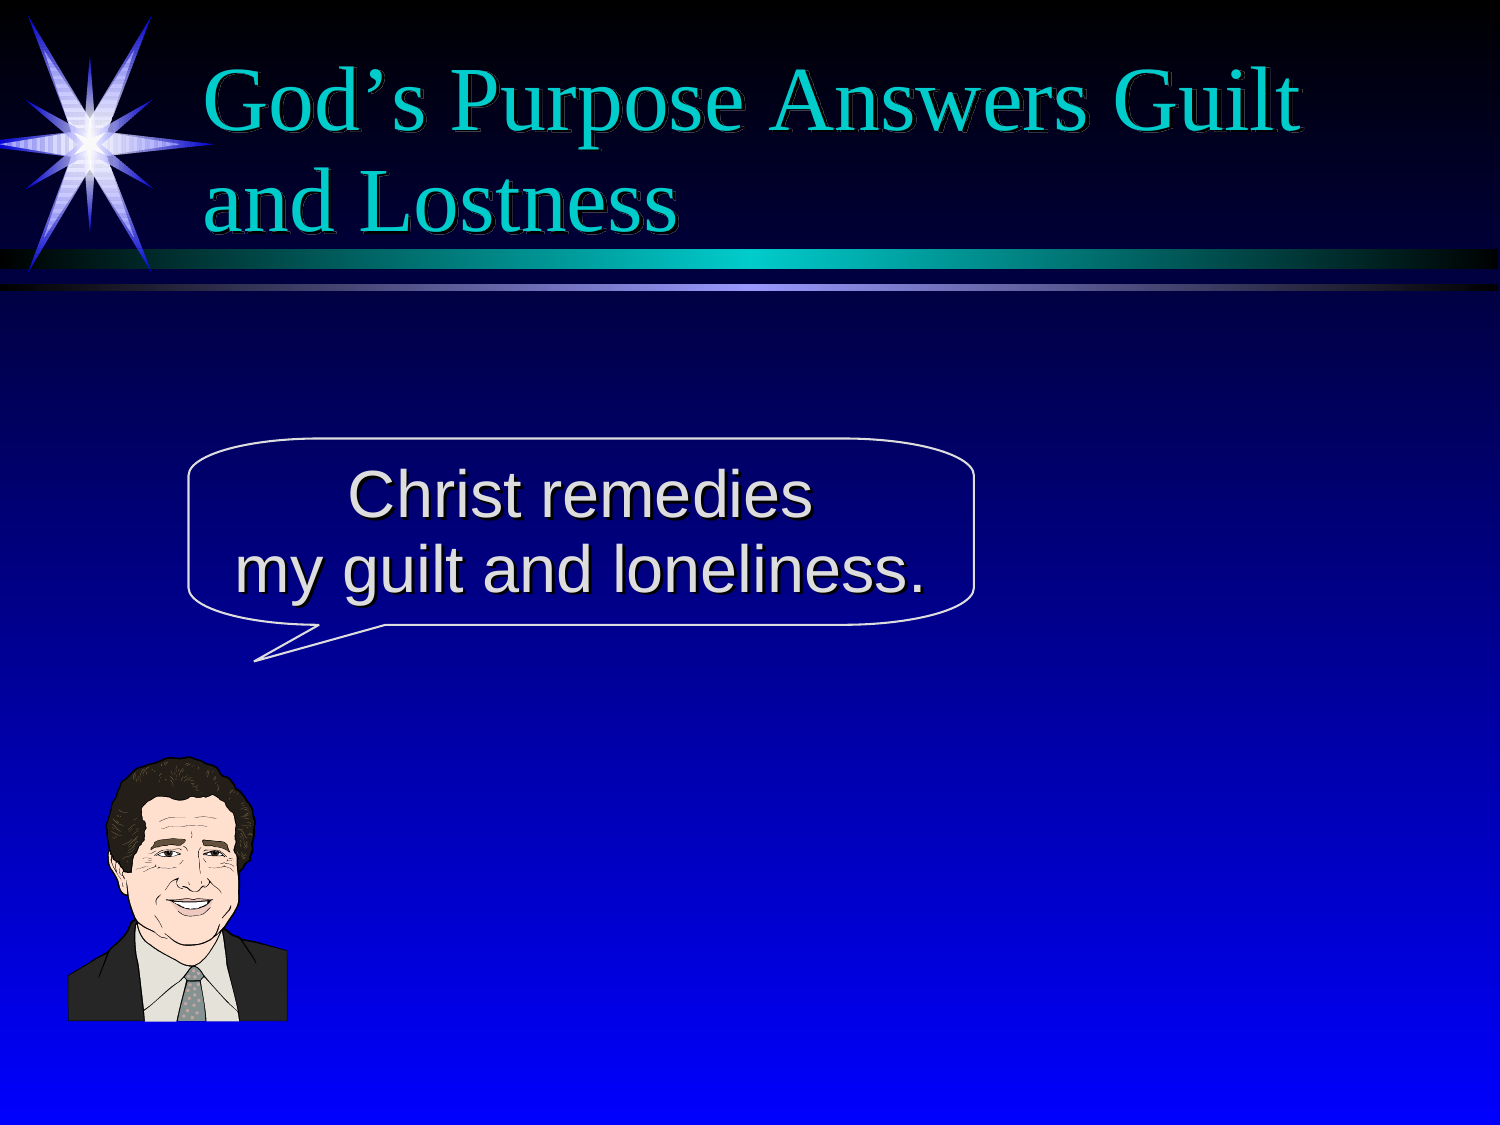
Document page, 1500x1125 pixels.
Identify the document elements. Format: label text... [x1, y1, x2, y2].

text_box Christ remedies my guilt and loneliness. [188, 438, 974, 662]
title God’s Purpose Answers Guilt and Lostness [187, 32, 1463, 268]
picture [67, 755, 288, 1022]
